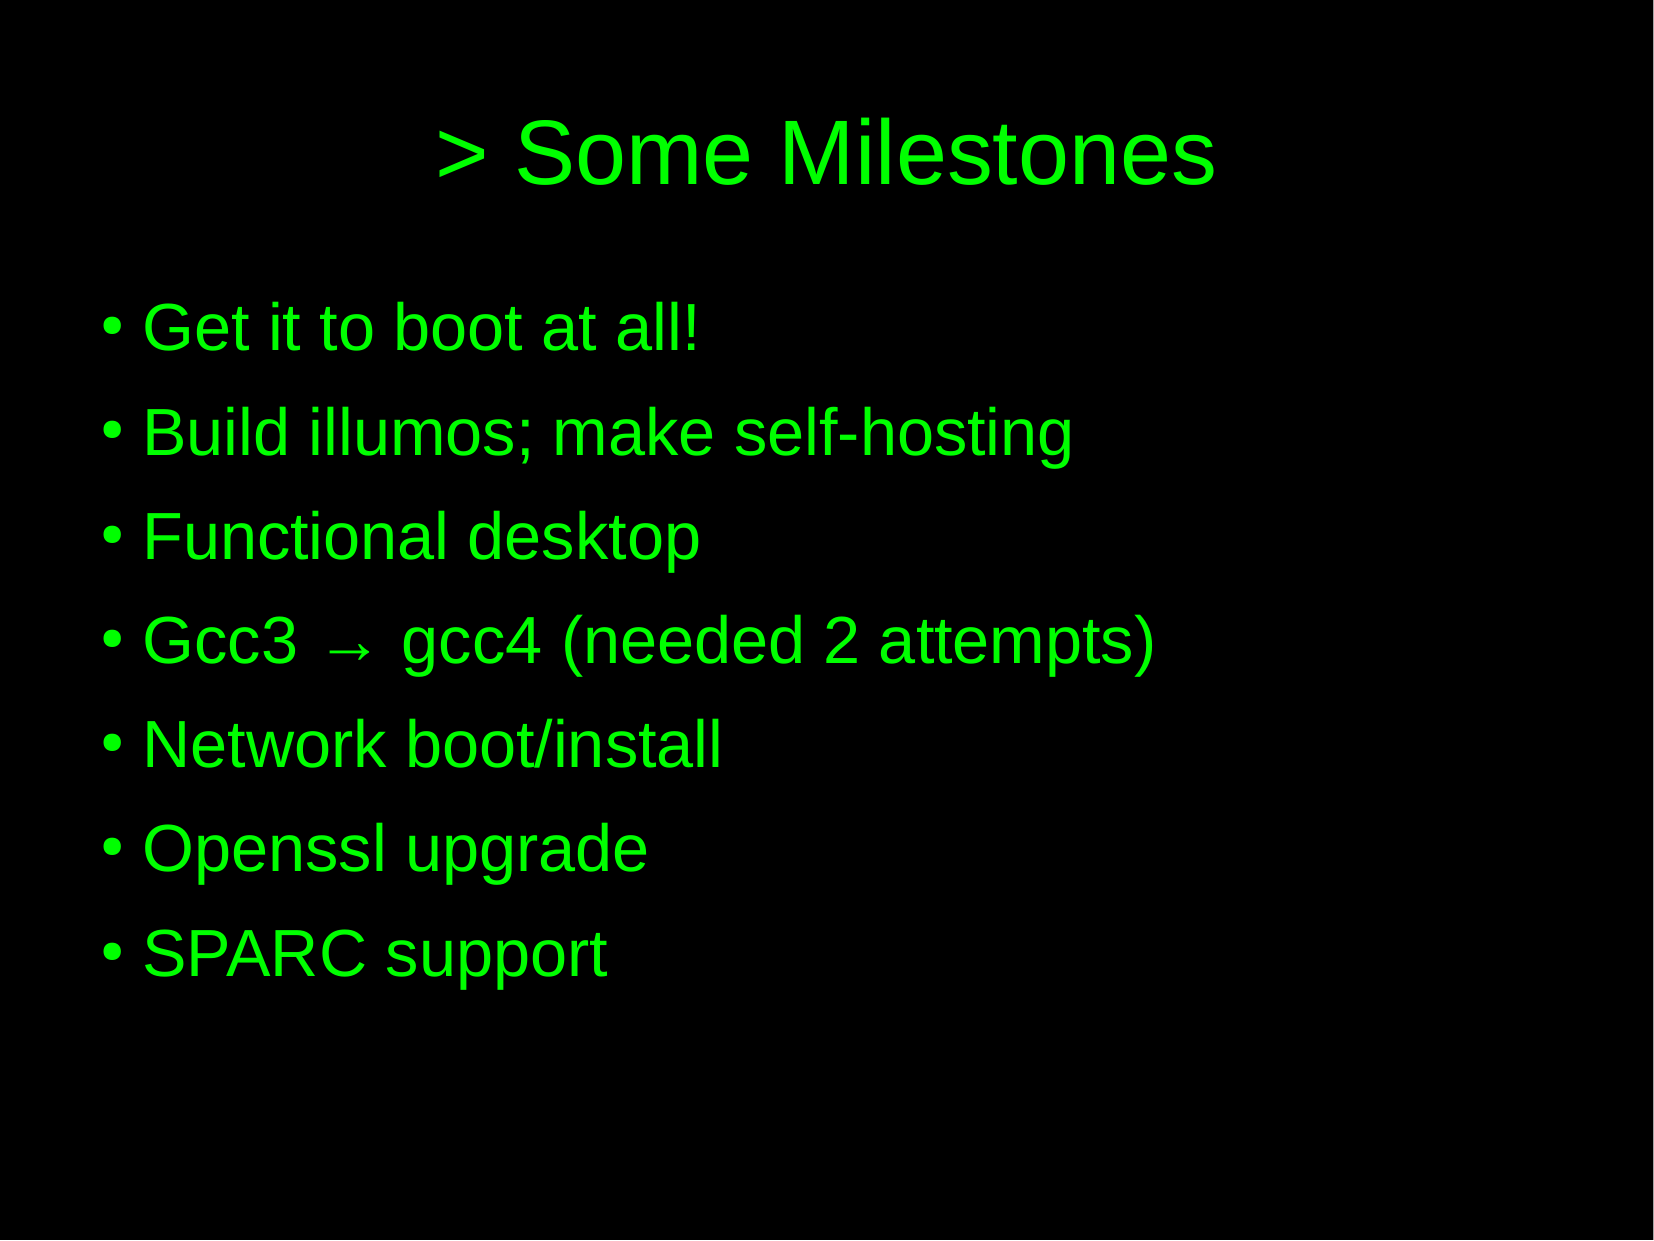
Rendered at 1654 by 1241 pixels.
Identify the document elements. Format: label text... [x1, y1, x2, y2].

title > Some Milestones [82, 49, 1571, 257]
list Get it to boot at all! Build illumos; make self-hosting Functional desktop Gcc3 → gcc4 (needed 2 attempts) Network boot/install Openssl upgrade SPARC support [82, 290, 1571, 1010]
